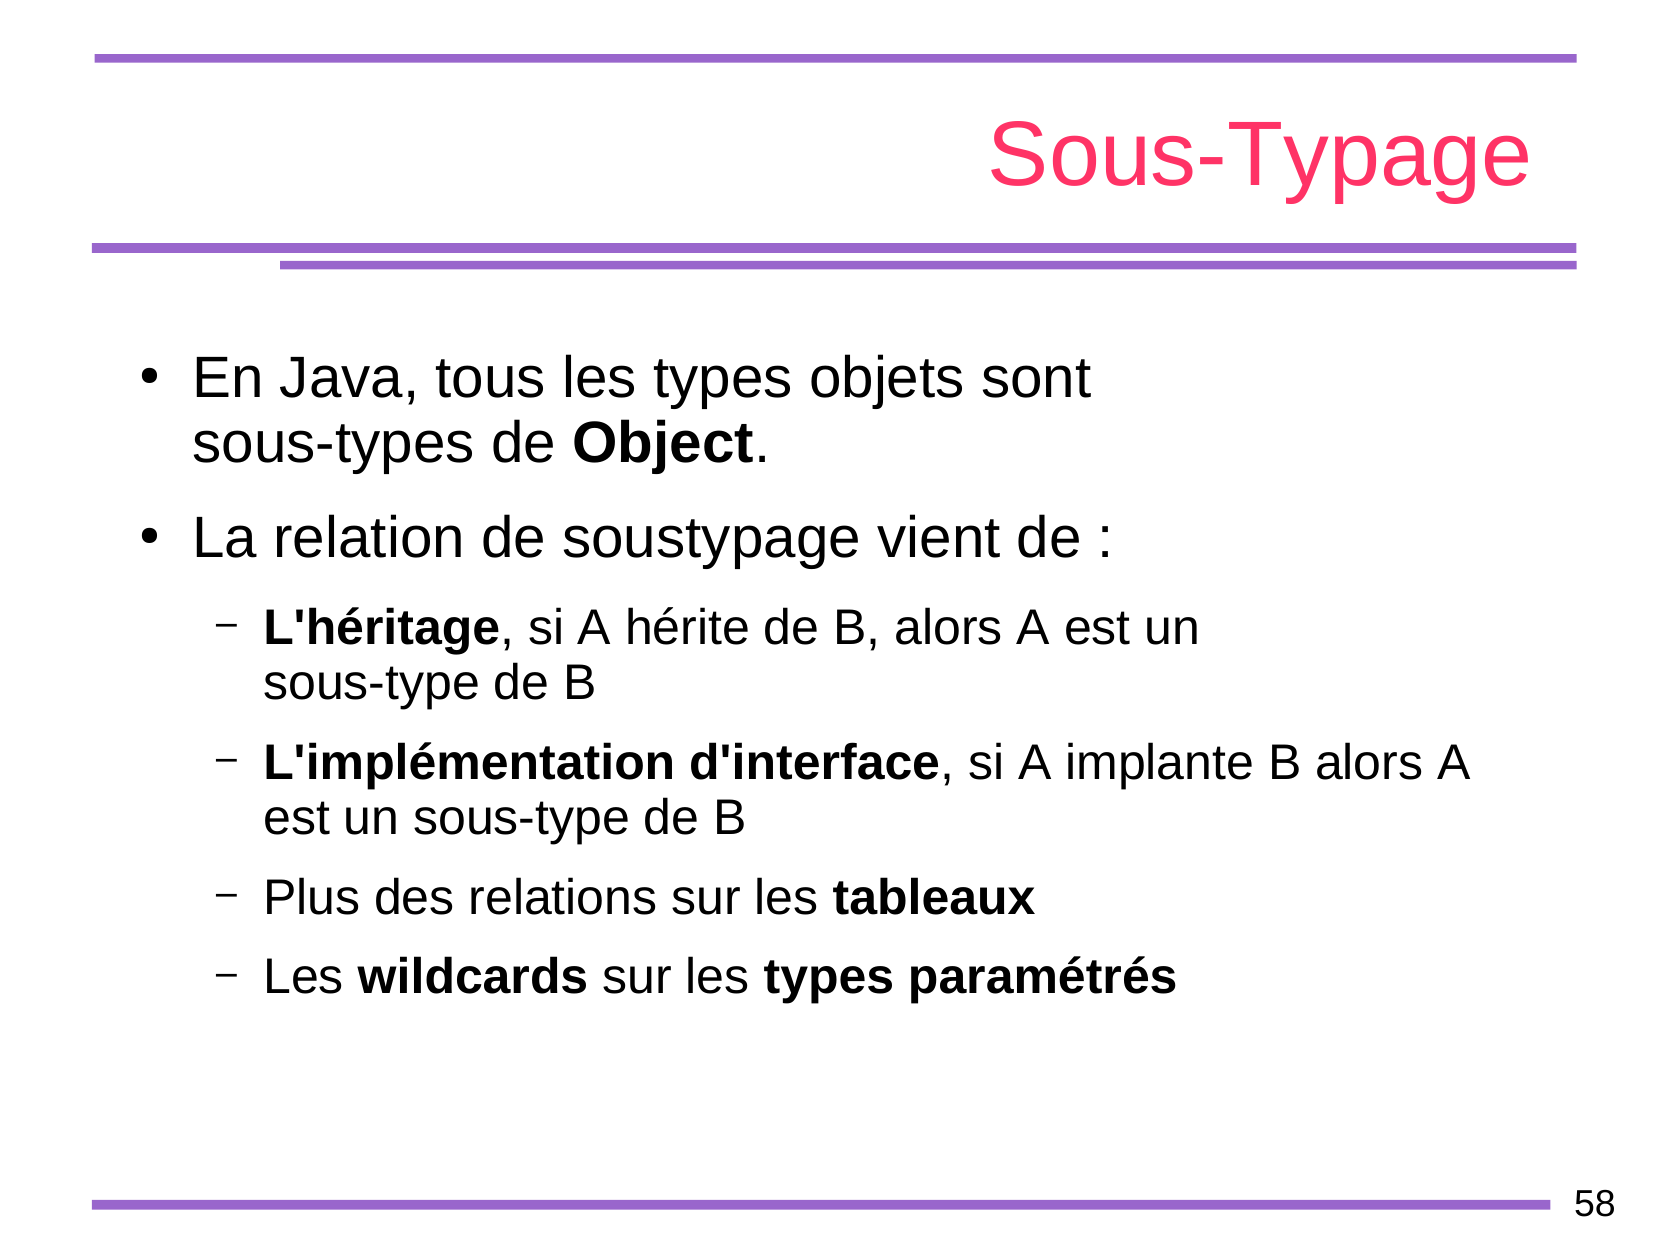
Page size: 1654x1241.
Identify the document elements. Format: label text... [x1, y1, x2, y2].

title Sous-Typage [121, 49, 1534, 257]
list En Java, tous les types objets sont sous-types de Object. La relation de soustypage vient de : L'héritage, si A hérite de B, alors A est un sous-type de B L'implémentation d'interface, si A implante B alors A est un sous-type de B Plus des relations sur les tableaux Les wildcards sur les types paramétrés [121, 344, 1534, 1127]
